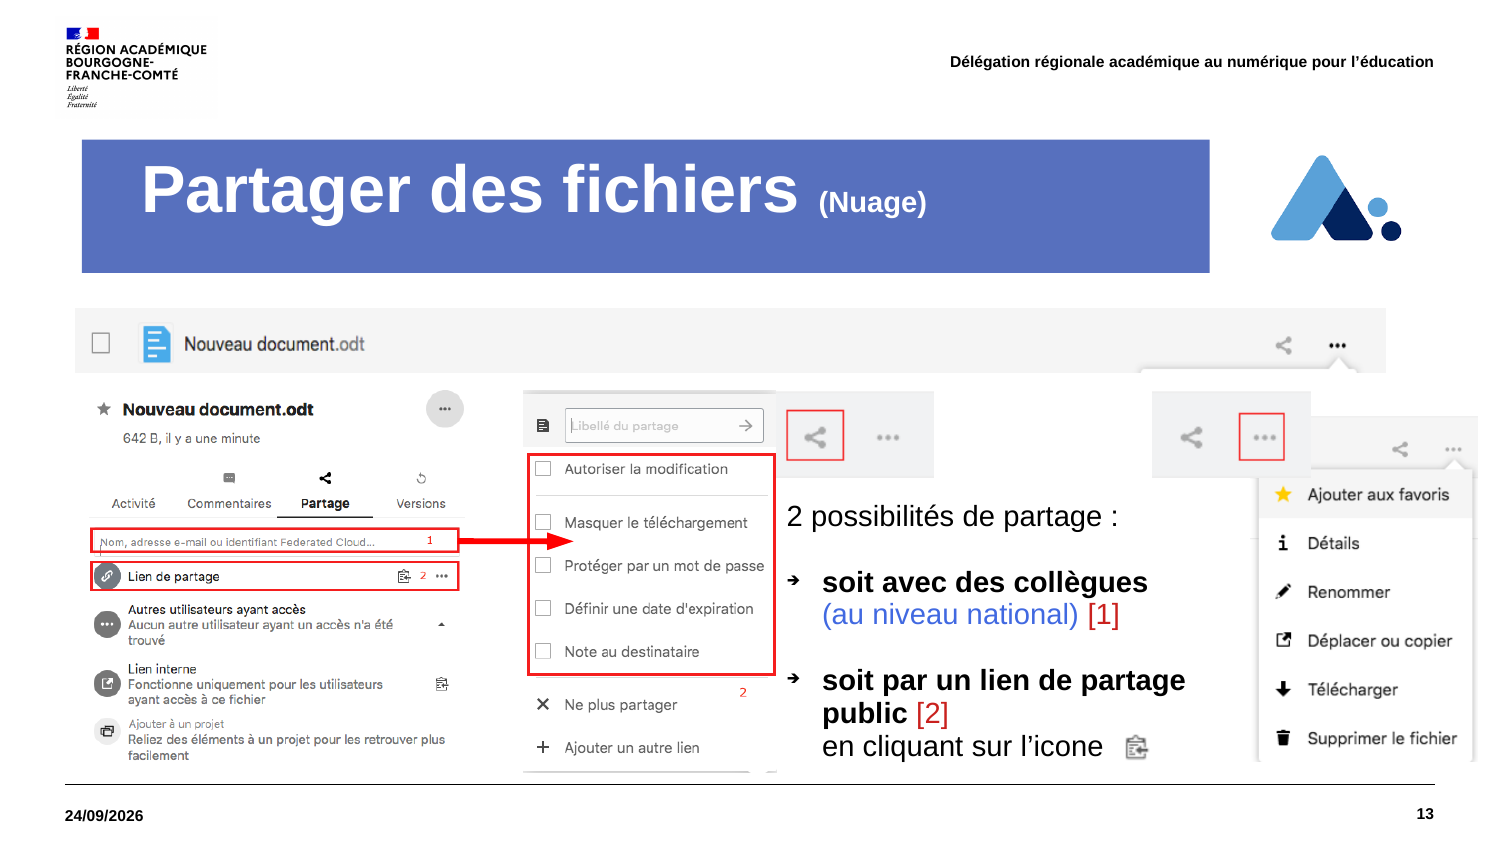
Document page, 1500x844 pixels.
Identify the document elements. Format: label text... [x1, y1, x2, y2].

picture [523, 390, 934, 773]
picture [1152, 390, 1478, 762]
text_box 2 possibilités de partage : soit avec des collègues (au niveau national) [1] soit par un lien de partage public [2] en cliquant sur l’icone [771, 492, 1214, 803]
text_box <numéro> [1213, 784, 1435, 843]
text_box 31/01/2023 [64, 787, 245, 843]
text_box Partager des fichiers (Nuage) [81, 139, 1210, 273]
text_box Délégation régionale académique au numérique pour l’éducation [470, 32, 1435, 91]
picture [1117, 732, 1154, 768]
picture [75, 308, 1386, 373]
picture [89, 388, 465, 774]
picture [1259, 128, 1409, 275]
picture [55, 16, 218, 119]
